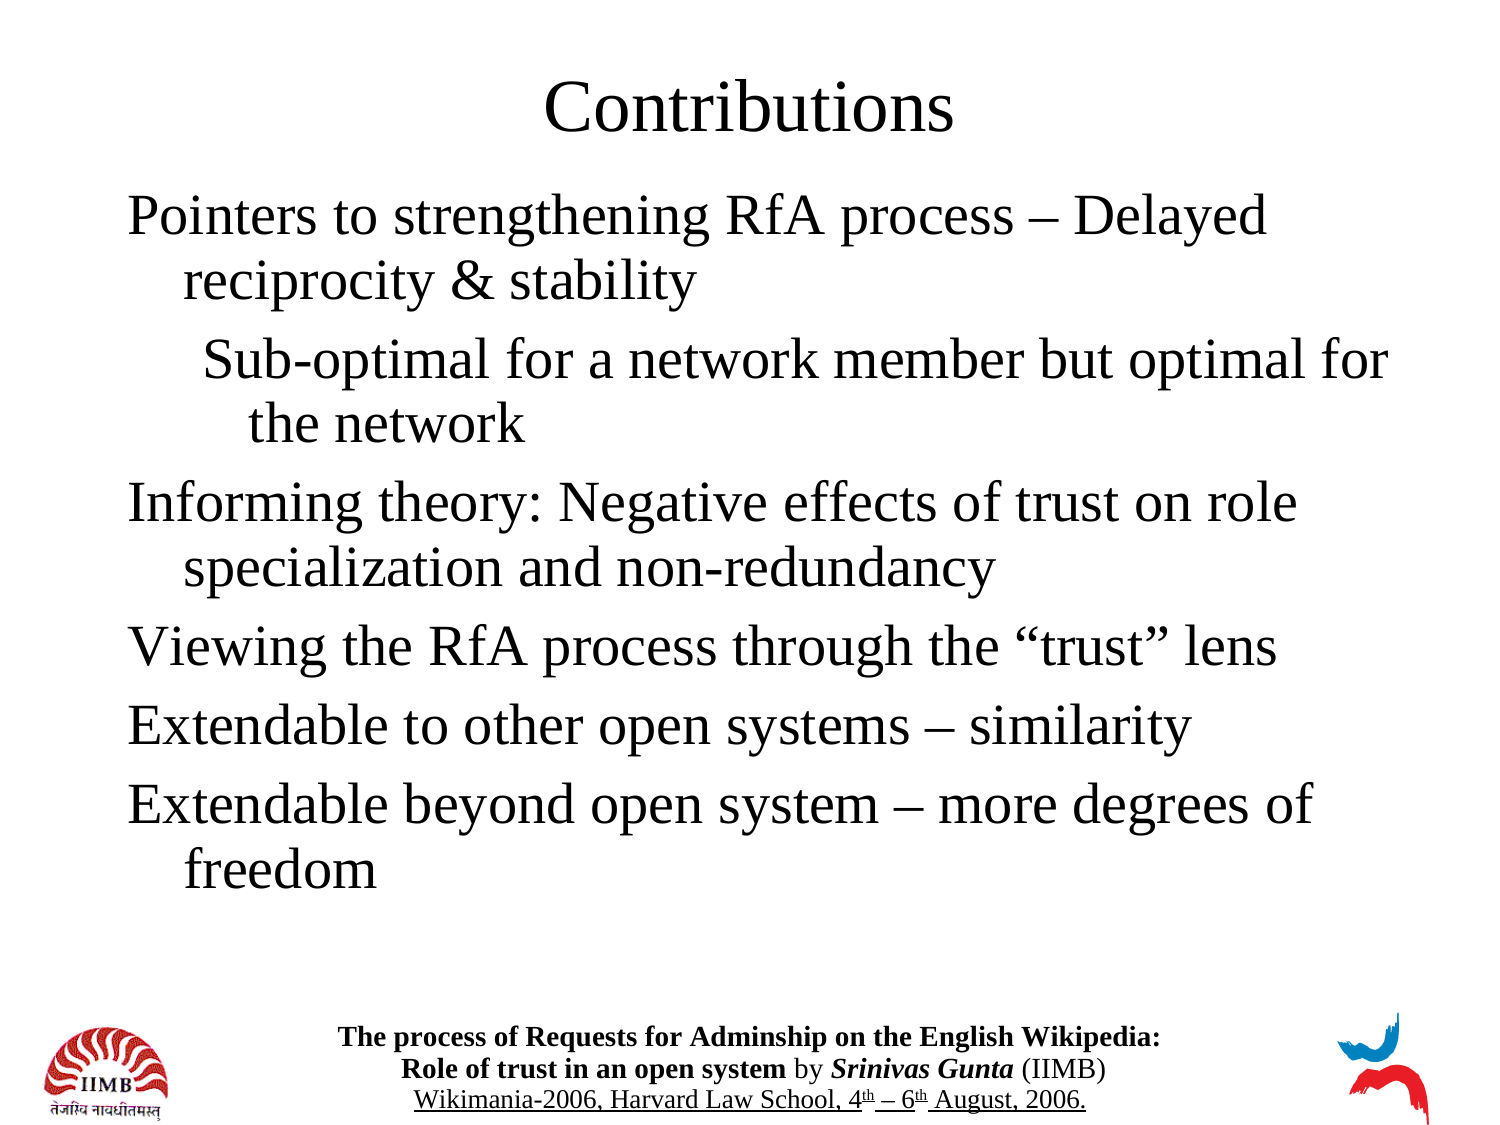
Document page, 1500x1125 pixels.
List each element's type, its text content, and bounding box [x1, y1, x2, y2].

title Contributions [112, 37, 1388, 174]
picture [1337, 1012, 1431, 1125]
list Pointers to strengthening RfA process – Delayed reciprocity & stability Sub-optimal for a network member but optimal for the network Informing theory: Negative effects of trust on role specialization and non-redundancy Viewing the RfA process through the “trust” lens Extendable to other open systems – similarity Extendable beyond open system – more degrees of freedom [112, 174, 1438, 1001]
